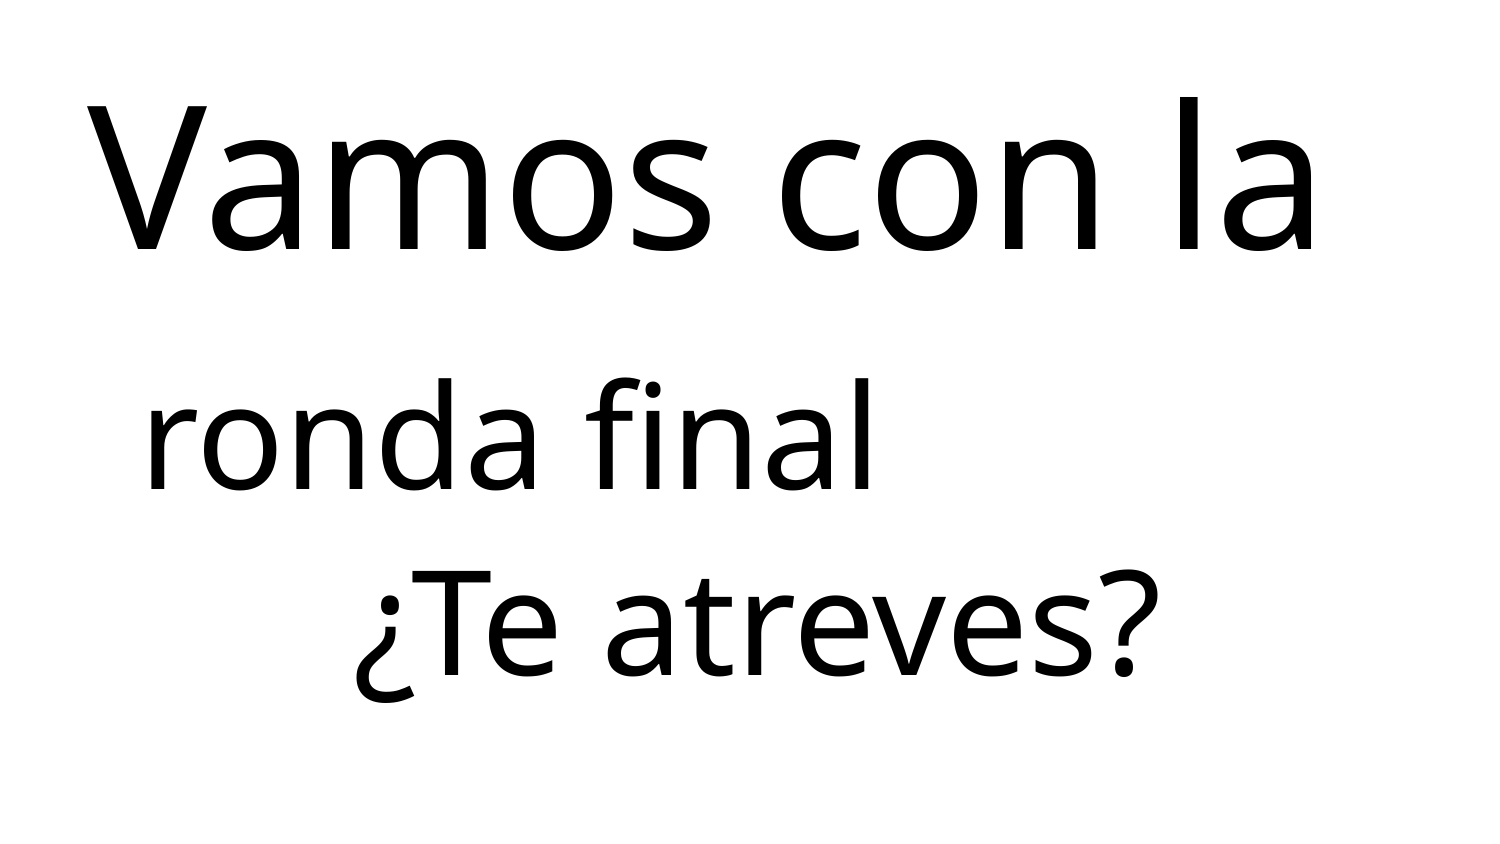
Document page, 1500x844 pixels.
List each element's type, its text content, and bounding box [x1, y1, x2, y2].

text_box Vamos con la ronda final ¿Te atreves? [72, 35, 1444, 747]
